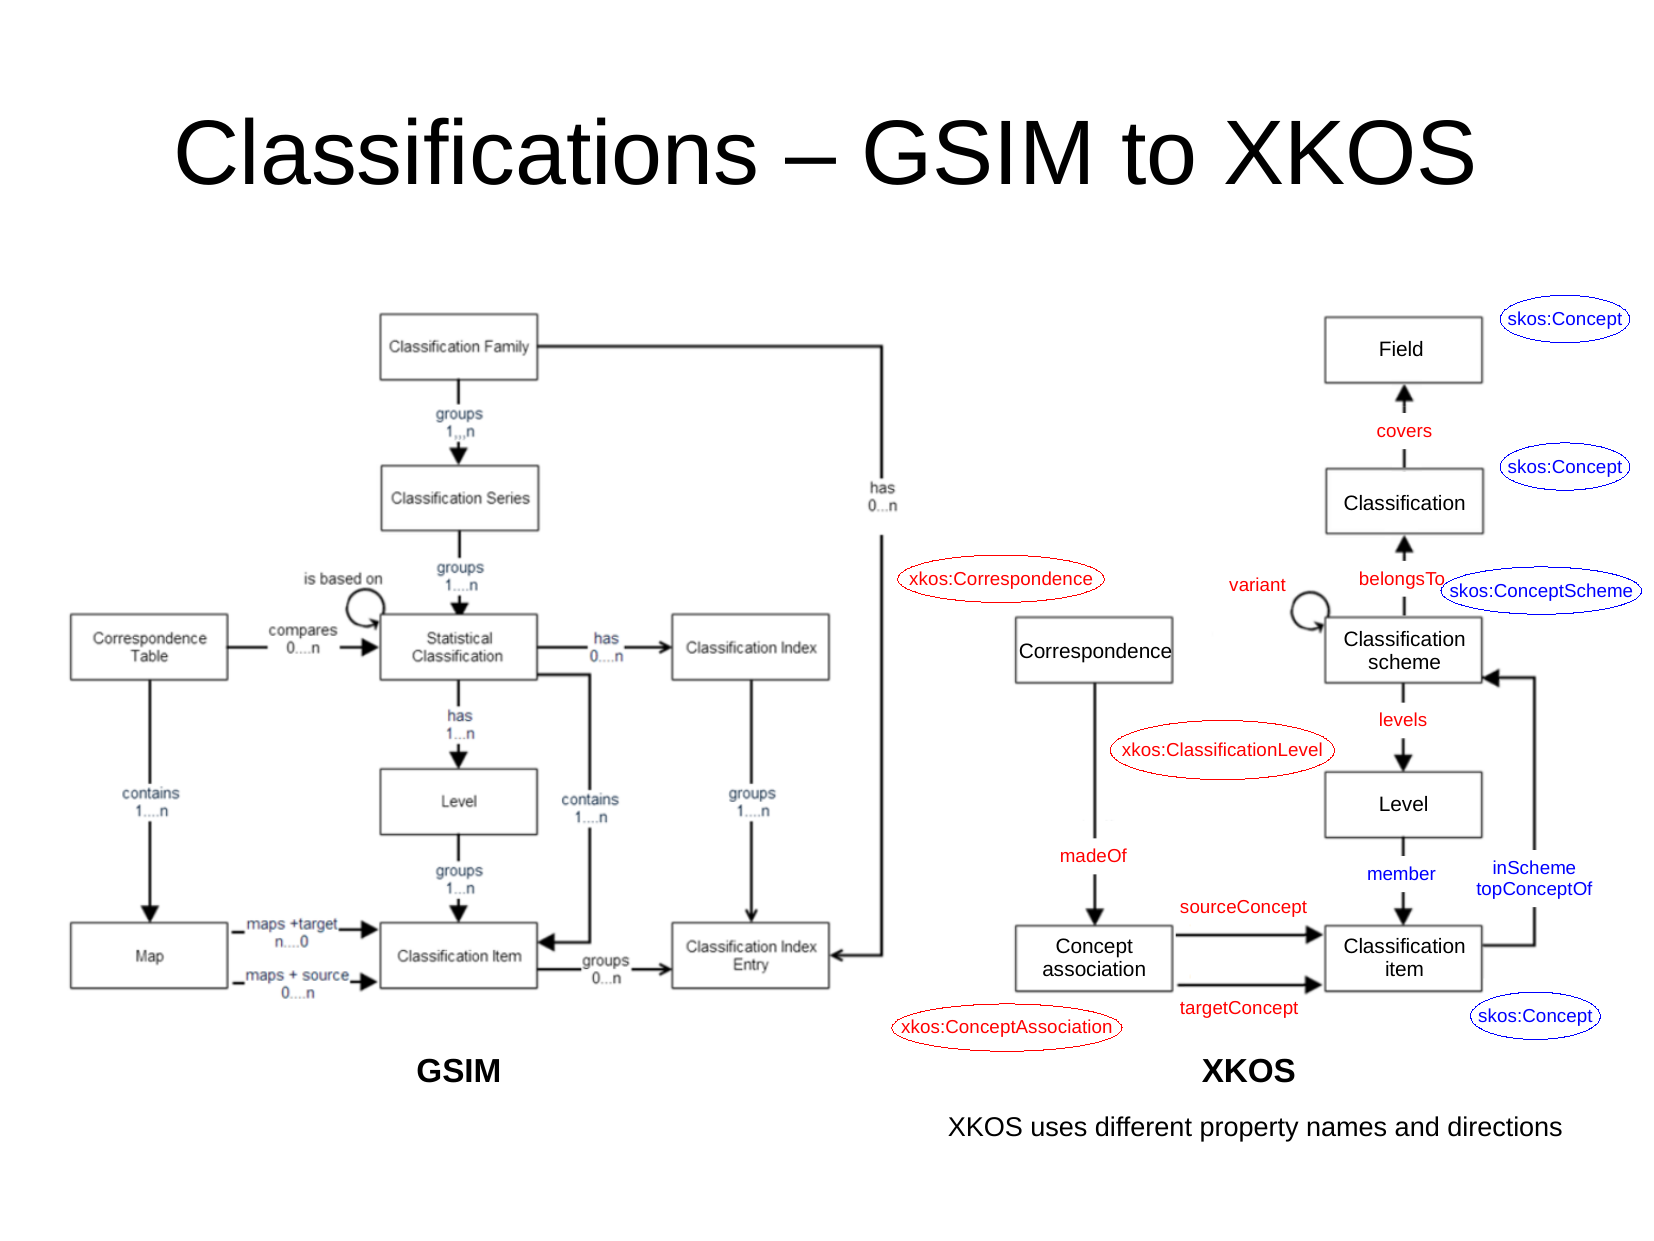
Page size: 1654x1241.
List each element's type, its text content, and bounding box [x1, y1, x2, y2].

text_box Classification [1328, 484, 1481, 523]
text_box skos:ConceptScheme [1440, 566, 1642, 615]
text_box member [1352, 856, 1452, 892]
text_box inScheme topConceptOf [1461, 850, 1608, 907]
text_box sourceConcept [1165, 889, 1322, 926]
text_box xkos:ConceptAssociation [891, 1003, 1123, 1052]
text_box covers [1361, 413, 1448, 449]
text_box variant [1214, 566, 1301, 603]
text_box XKOS uses different property names and directions [933, 1104, 1578, 1150]
text_box belongsTo [1344, 560, 1460, 597]
title Classifications – GSIM to XKOS [82, 49, 1571, 257]
text_box Field [1364, 330, 1439, 369]
text_box skos:Concept [1500, 295, 1630, 343]
picture [35, 291, 922, 1017]
text_box Concept association [1027, 927, 1161, 989]
text_box levels [1364, 702, 1443, 739]
text_box madeOf [1045, 838, 1142, 875]
picture [980, 294, 1560, 1020]
text_box Classification scheme [1328, 620, 1481, 681]
text_box Correspondence [1003, 631, 1188, 670]
text_box xkos:Correspondence [897, 555, 1105, 603]
text_box Classification item [1328, 927, 1481, 988]
text_box XKOS [1187, 1045, 1311, 1099]
text_box xkos:ClassificationLevel [1110, 720, 1335, 780]
text_box skos:Concept [1470, 992, 1601, 1040]
text_box GSIM [401, 1045, 517, 1099]
text_box targetConcept [1165, 989, 1314, 1026]
text_box skos:Concept [1500, 442, 1630, 491]
text_box Level [1364, 785, 1444, 824]
